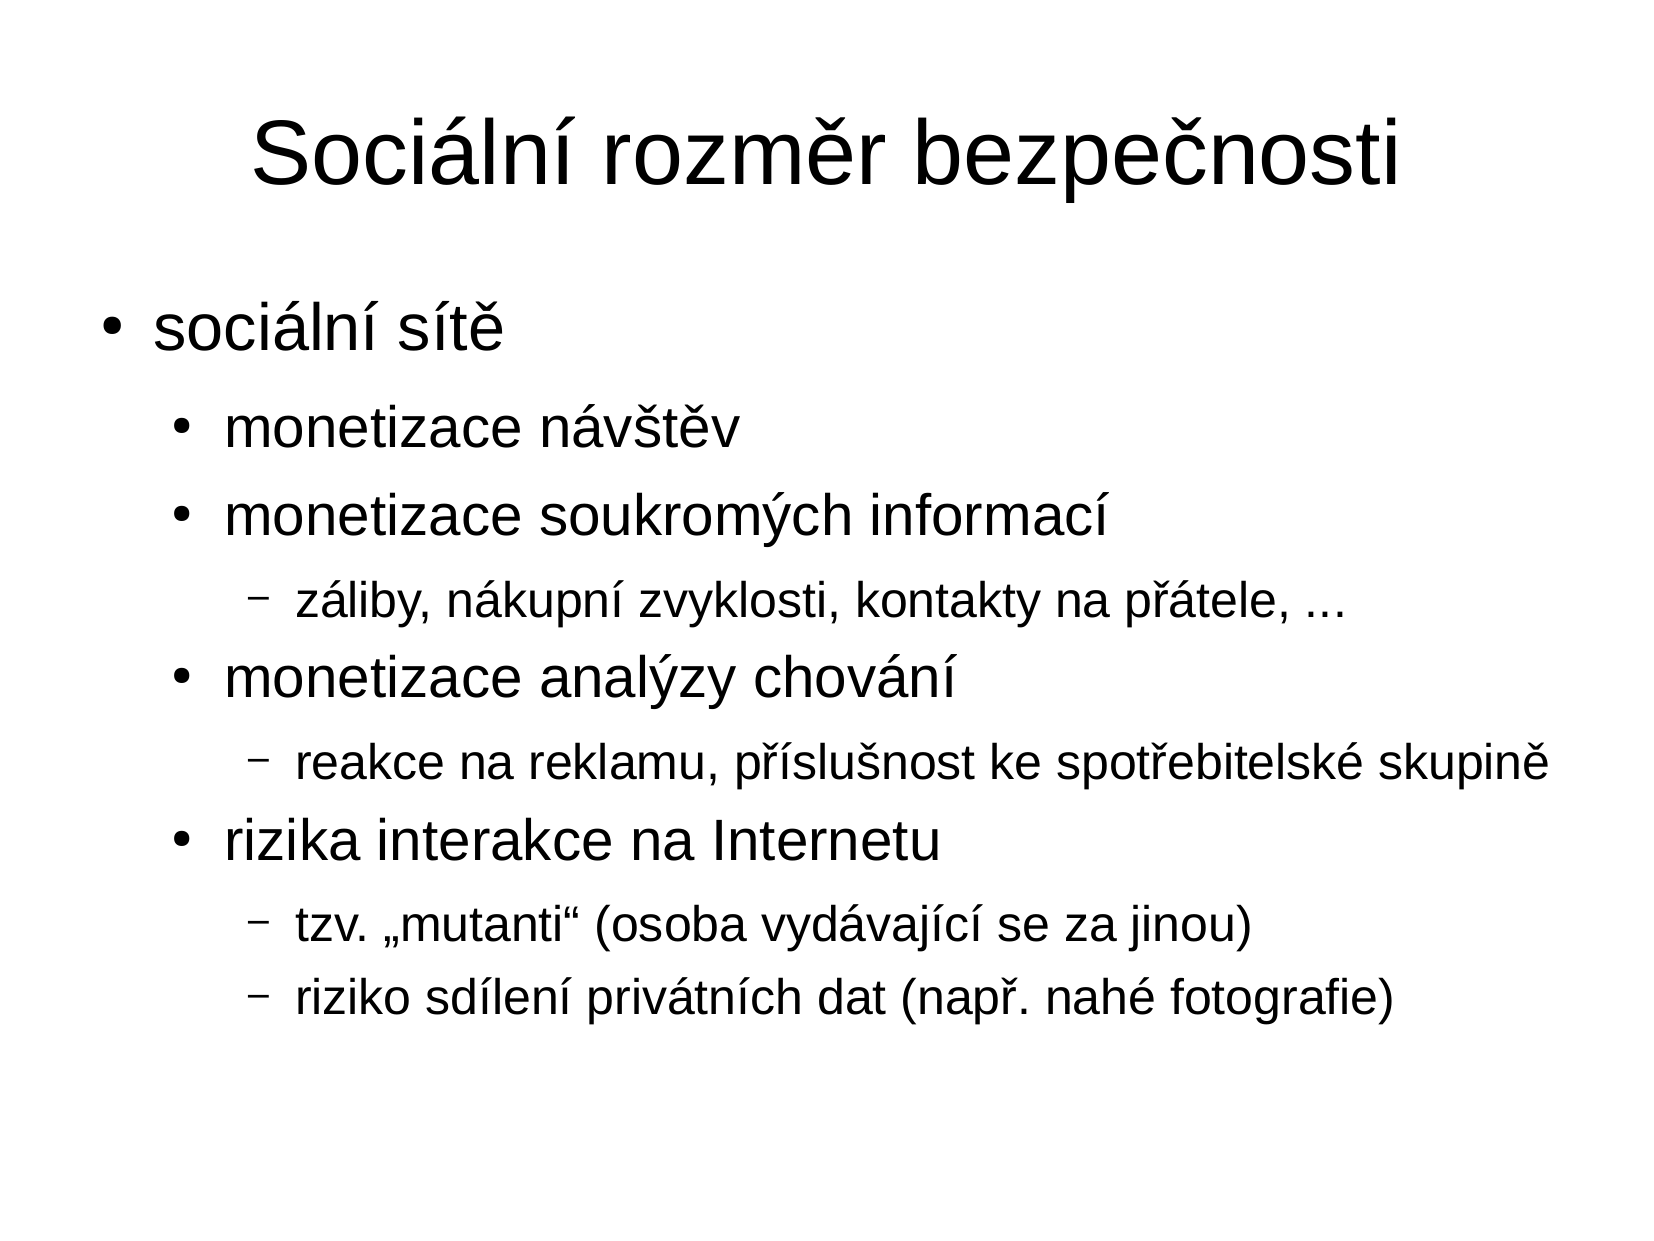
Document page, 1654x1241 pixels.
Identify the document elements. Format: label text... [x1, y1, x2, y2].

list sociální sítě monetizace návštěv monetizace soukromých informací záliby, nákupní zvyklosti, kontakty na přátele, ... monetizace analýzy chování reakce na reklamu, příslušnost ke spotřebitelské skupině rizika interakce na Internetu tzv. „mutanti“ (osoba vydávající se za jinou) riziko sdílení privátních dat (např. nahé fotografie) [82, 290, 1571, 1109]
title Sociální rozměr bezpečnosti [82, 49, 1571, 257]
